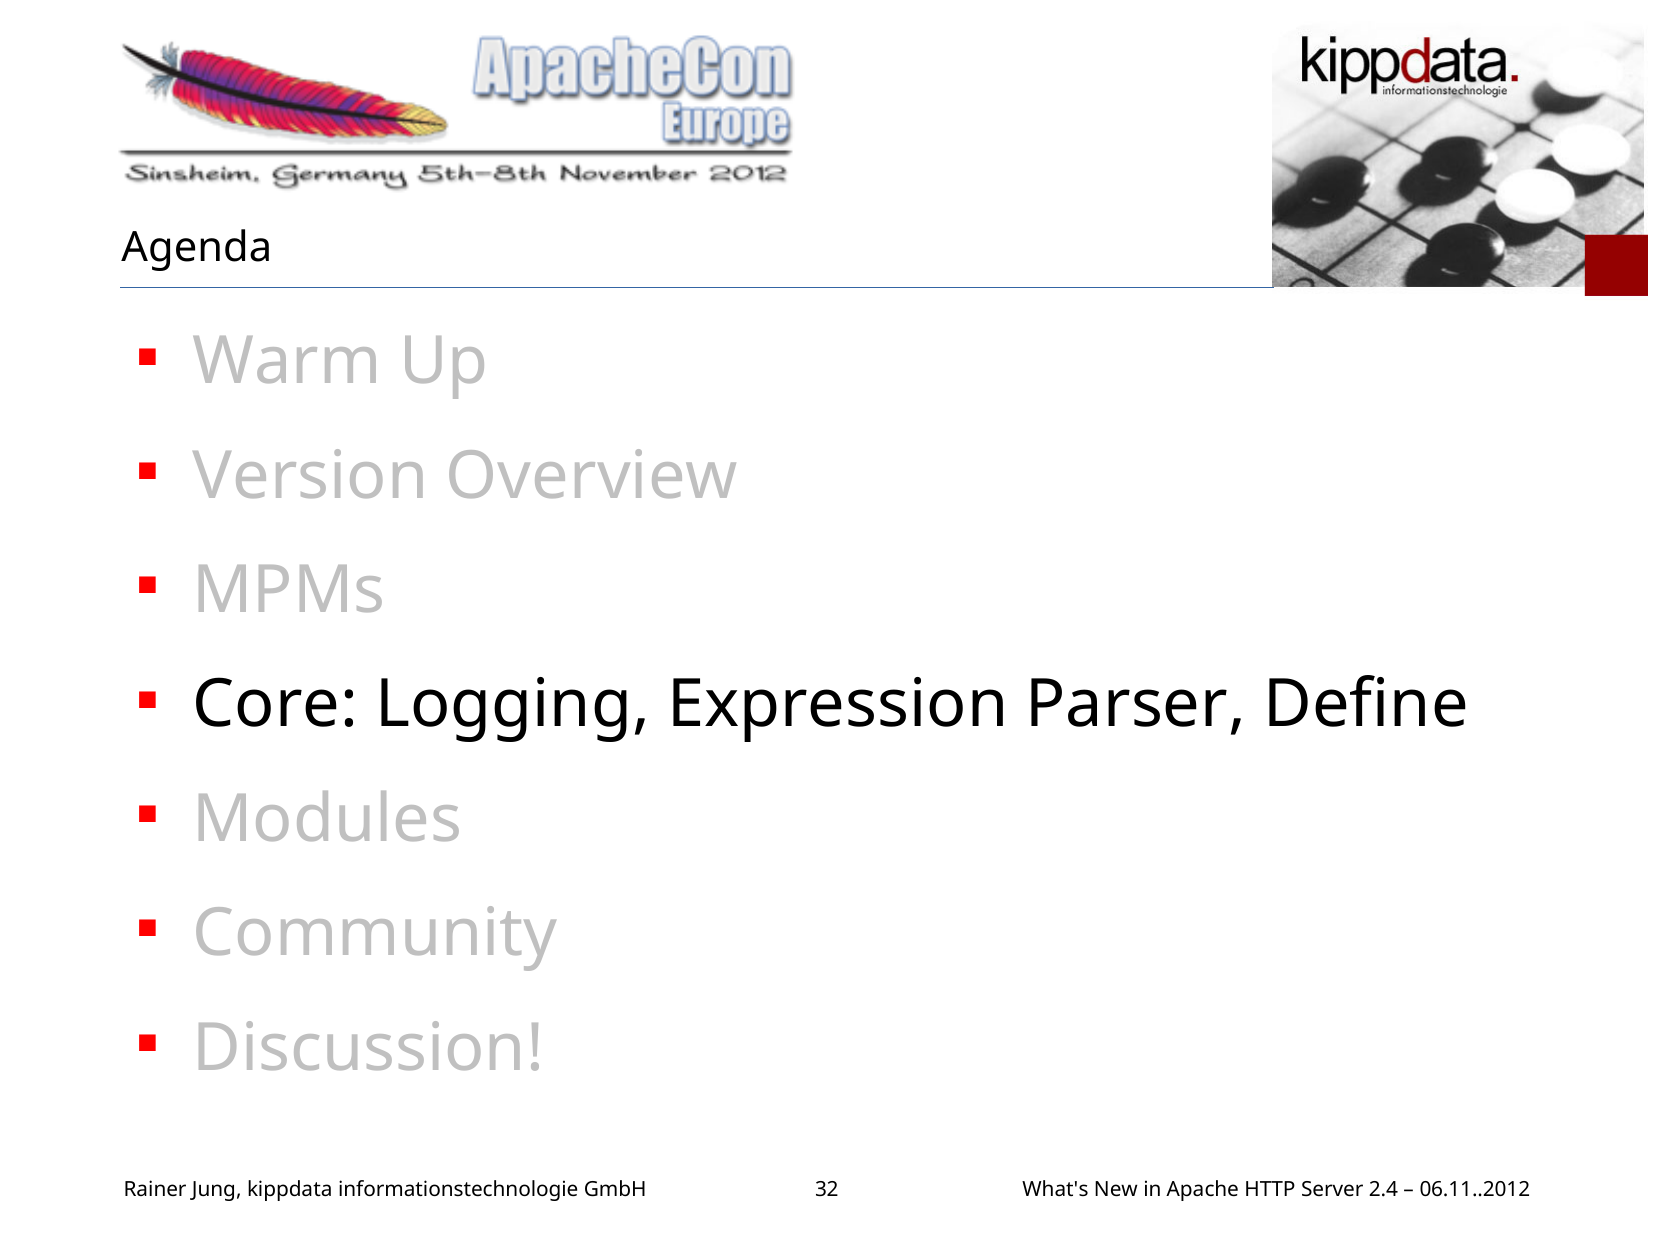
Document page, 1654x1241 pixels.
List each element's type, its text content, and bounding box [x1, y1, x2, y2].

list Warm Up Version Overview MPMs Core: Logging, Expression Parser, Define Modules Community Discussion! [121, 312, 1534, 1150]
picture [113, 32, 797, 195]
title Agenda [121, 204, 1242, 286]
picture [1272, 5, 1648, 302]
